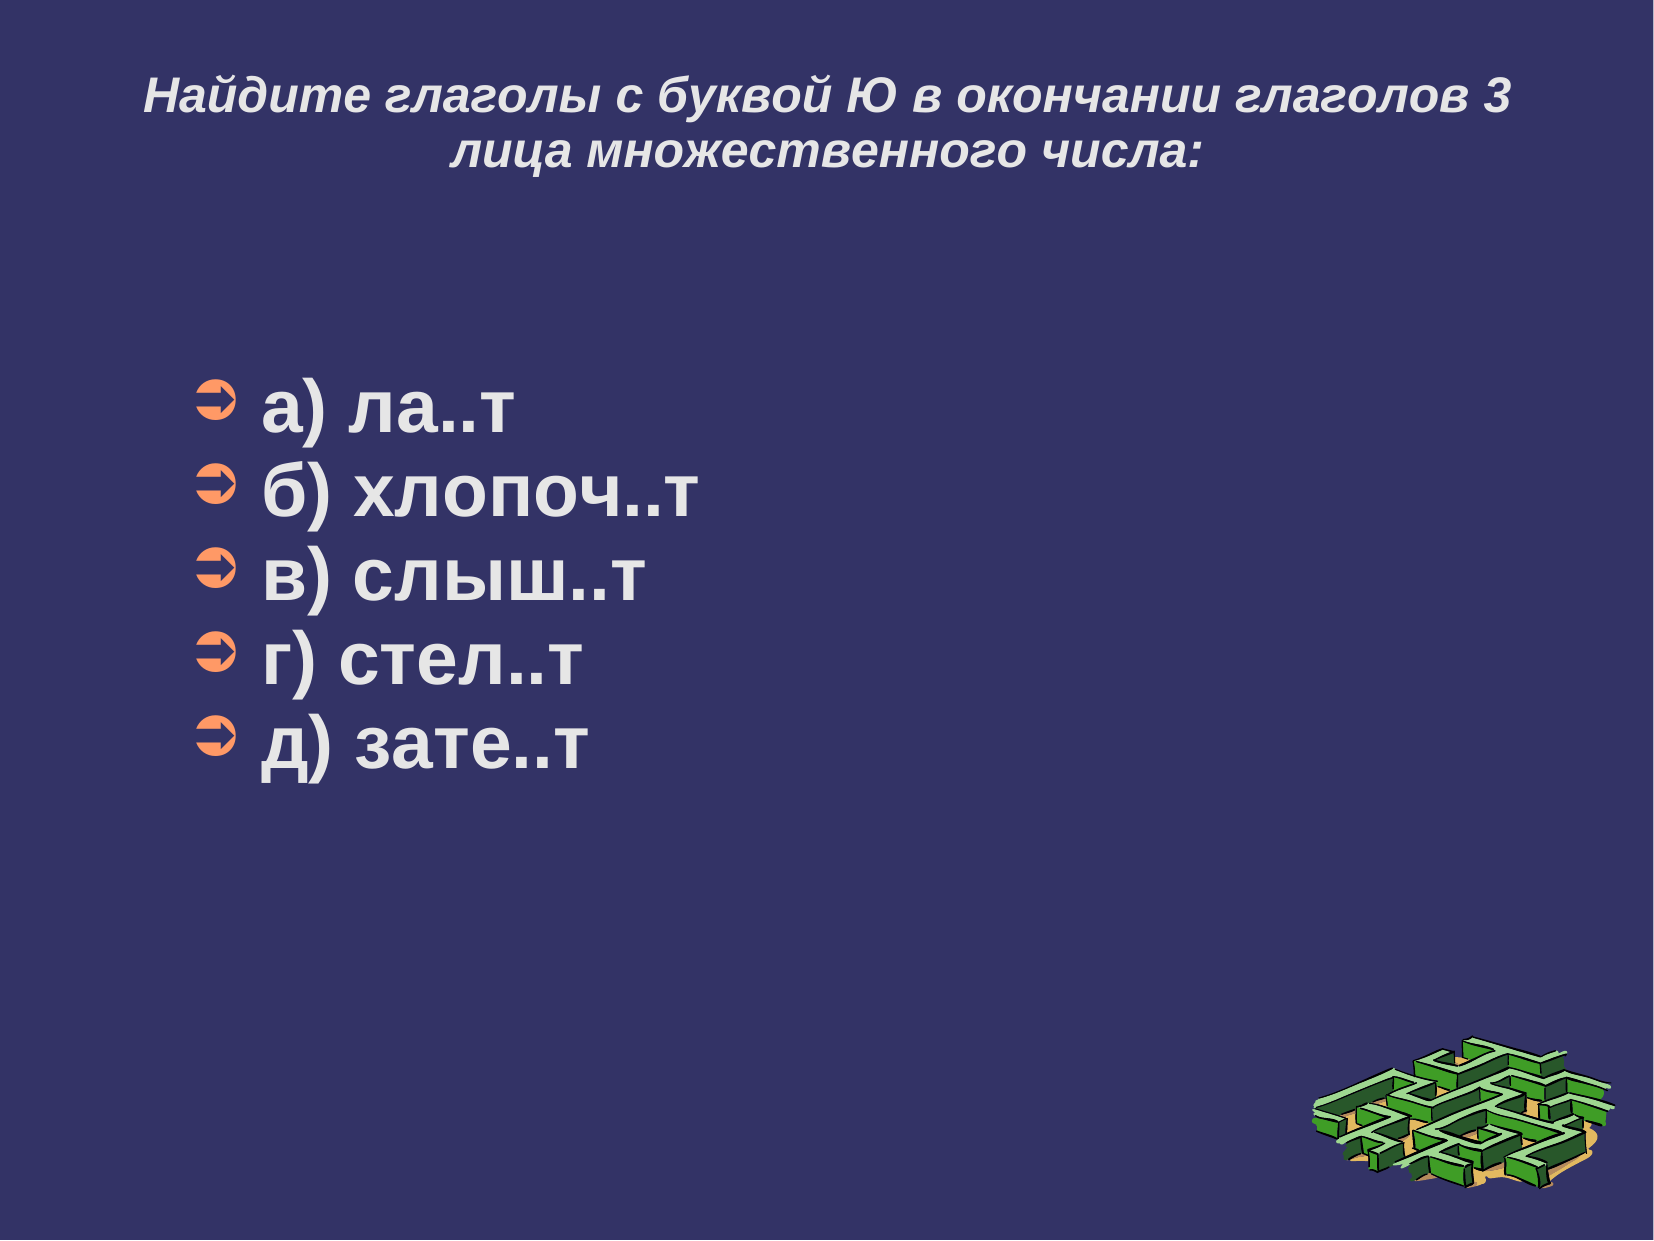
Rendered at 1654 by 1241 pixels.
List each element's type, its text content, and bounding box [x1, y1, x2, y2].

title Найдите глаголы с буквой Ю в окончании глаголов 3 лица множественного числа: [121, 19, 1534, 227]
list а) ла..т б) хлопоч..т в) слыш..т г) стел..т д) зате..т [178, 364, 1570, 1147]
